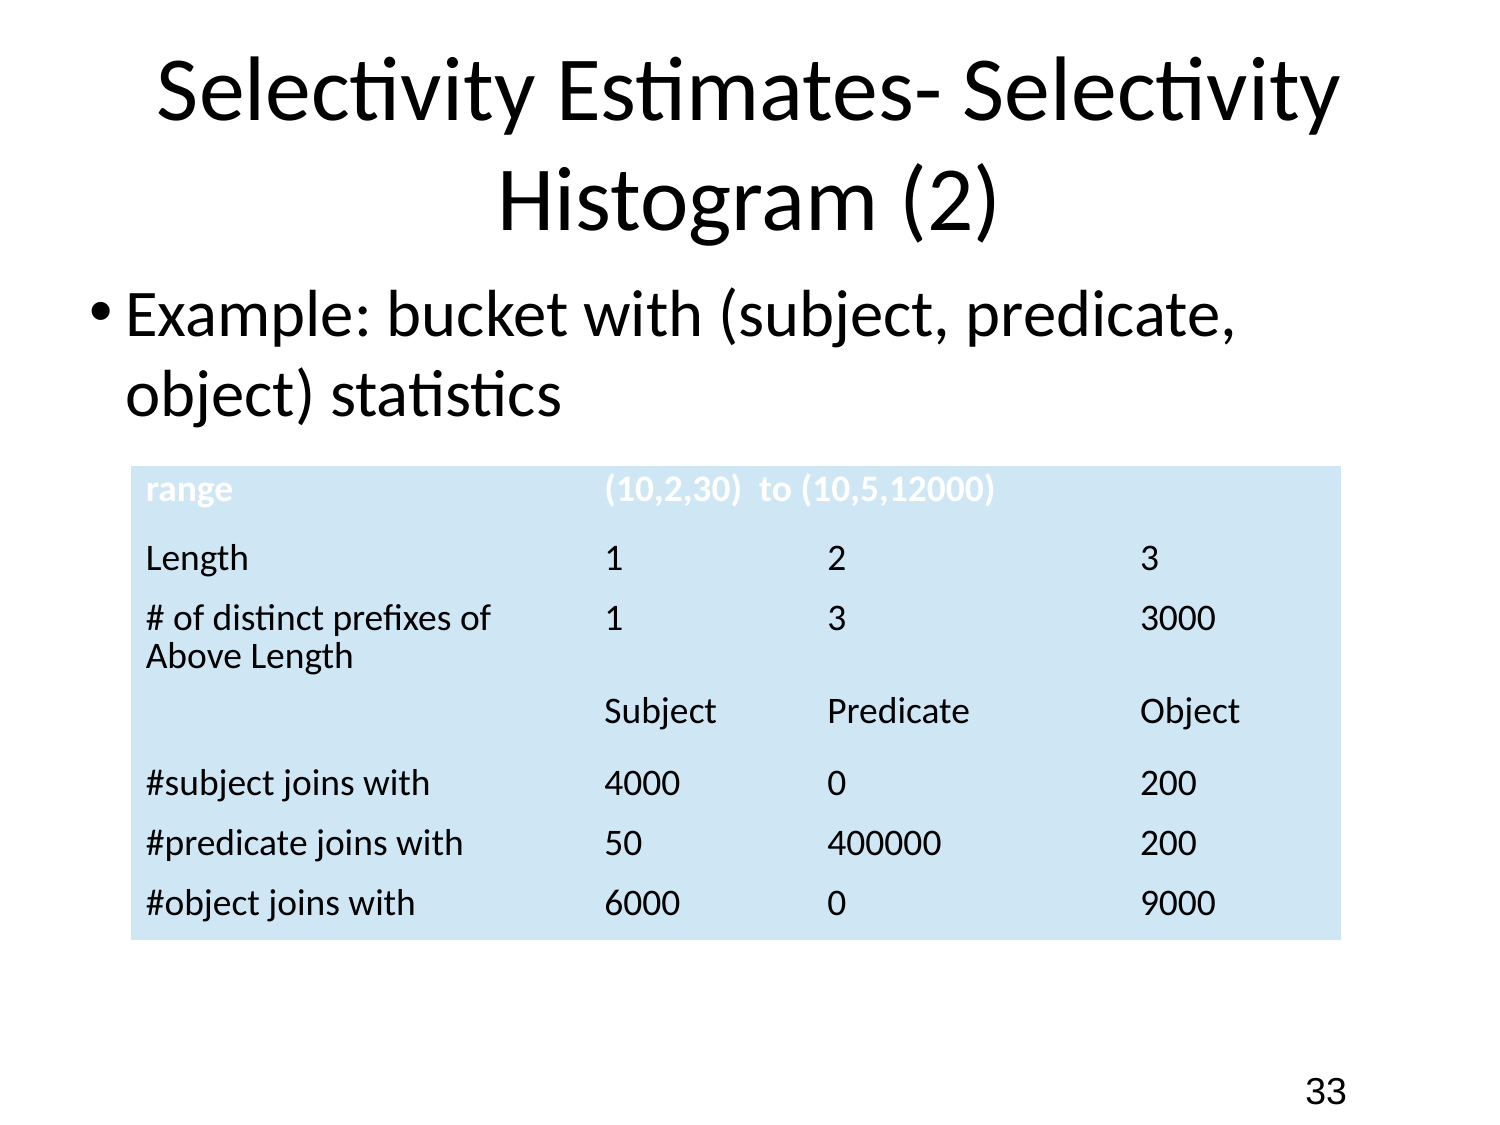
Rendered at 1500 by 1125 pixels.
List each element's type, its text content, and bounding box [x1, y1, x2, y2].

table_cell 200 [1125, 760, 1341, 820]
table_cell 3000 [1125, 595, 1341, 688]
table_cell [131, 688, 589, 760]
table_cell 400000 [812, 820, 1125, 880]
table_cell 1 [589, 535, 812, 595]
table_header (10,2,30) to (10,5,12000) [589, 466, 1341, 535]
table_cell 9000 [1125, 880, 1341, 940]
table_header range [131, 466, 589, 535]
table_cell #predicate joins with [131, 820, 589, 880]
table_cell #subject joins with [131, 760, 589, 820]
table_cell Length [131, 535, 589, 595]
table_cell 6000 [589, 880, 812, 940]
table_cell 50 [589, 820, 812, 880]
table_cell Object [1125, 688, 1341, 760]
table_cell 1 [589, 595, 812, 688]
text_box Example: bucket with (subject, predicate, object) statistics Estimations: (10,4,?a) => 1000 triples (10,4,?a), (?a,?b,?c) => 2000 triples [75, 262, 1425, 1005]
table_cell 0 [812, 760, 1125, 820]
text_box Selectivity Estimates- Selectivity Histogram (2) [75, 45, 1425, 233]
table_cell 0 [812, 880, 1125, 940]
table_cell # of distinct prefixes of Above Length [131, 595, 589, 688]
table_cell Predicate [812, 688, 1125, 760]
table_cell 3 [812, 595, 1125, 688]
table_cell 4000 [589, 760, 812, 820]
table_cell 200 [1125, 820, 1341, 880]
table_cell #object joins with [131, 880, 589, 940]
table_cell Subject [589, 688, 812, 760]
table_cell 2 [812, 535, 1125, 595]
table_cell 3 [1125, 535, 1341, 595]
